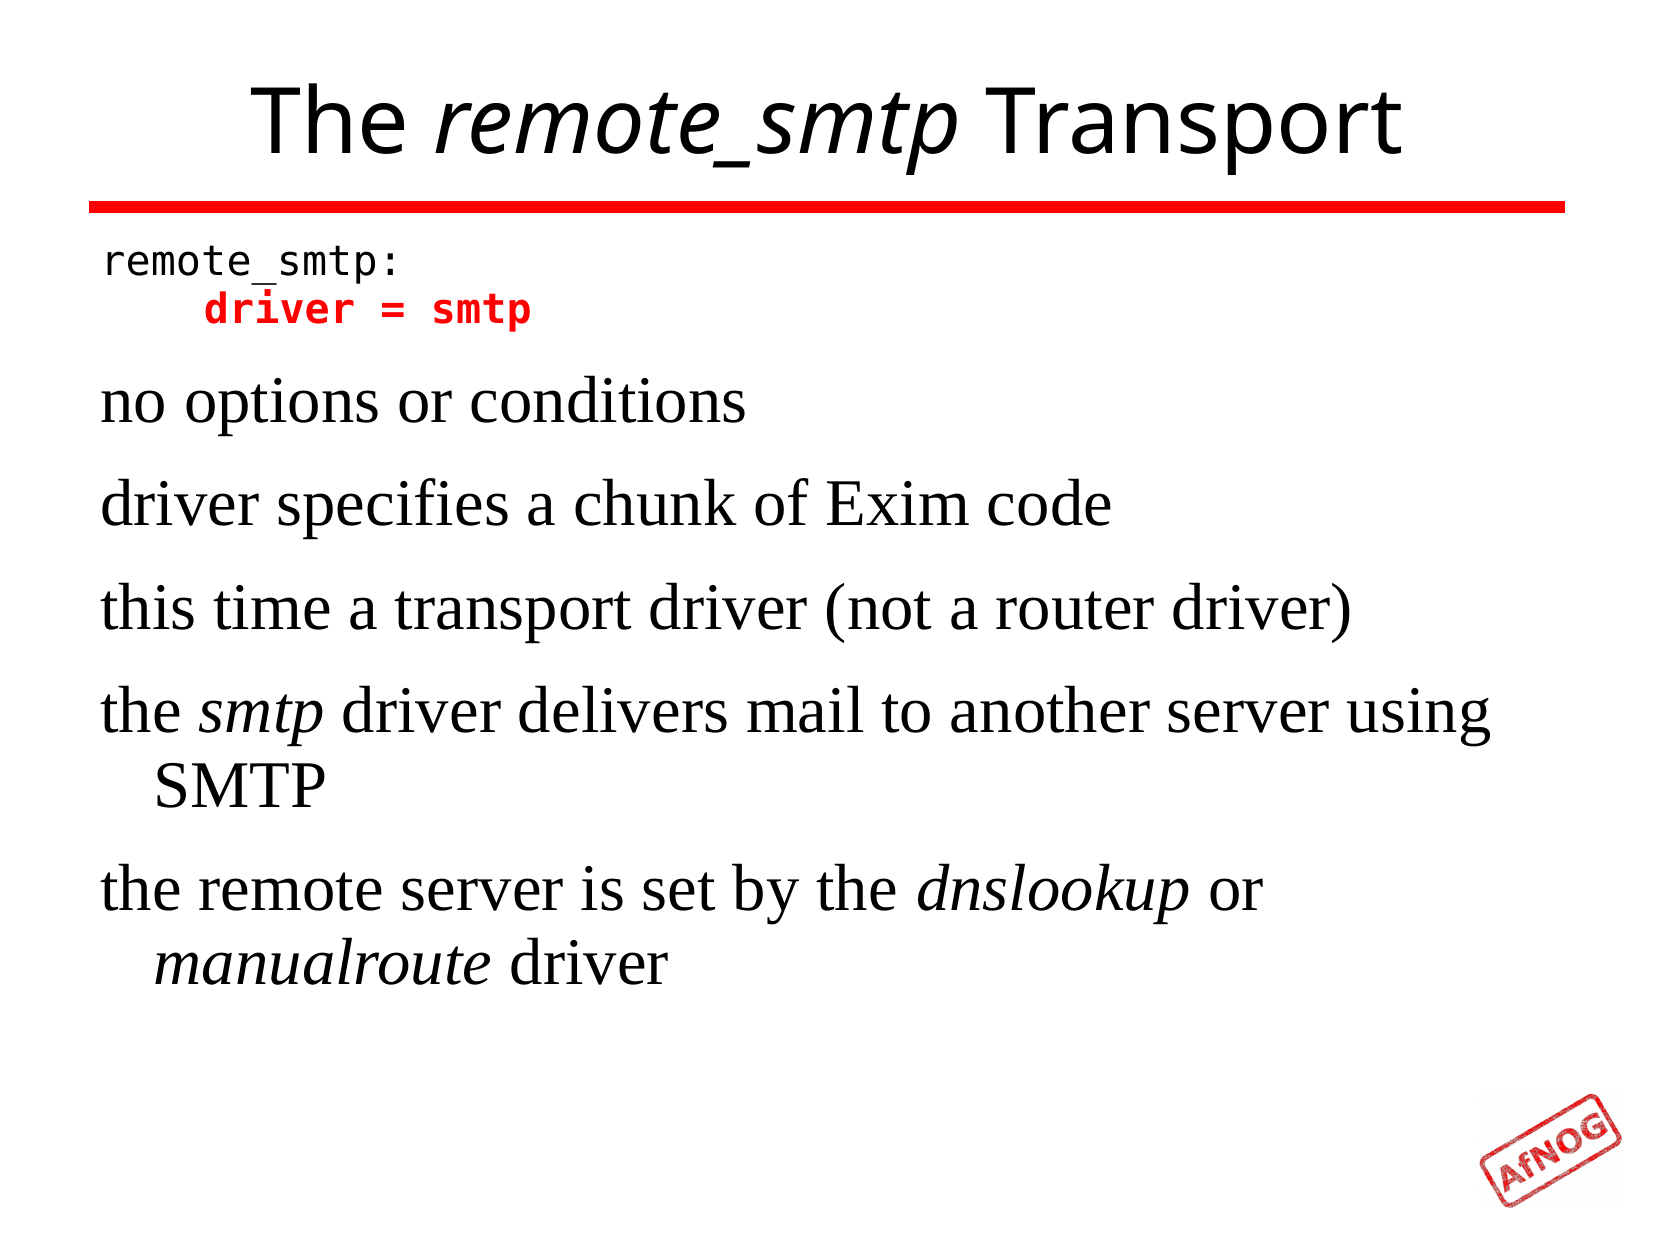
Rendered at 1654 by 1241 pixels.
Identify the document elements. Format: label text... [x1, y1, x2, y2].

title The remote_smtp Transport [88, 29, 1565, 207]
list remote_smtp: driver = smtp no options or conditions driver specifies a chunk of Exim code this time a transport driver (not a router driver) the smtp driver delivers mail to another server using SMTP the remote server is set by the dnslookup or manualroute driver [82, 236, 1571, 1123]
picture [1476, 1090, 1625, 1211]
